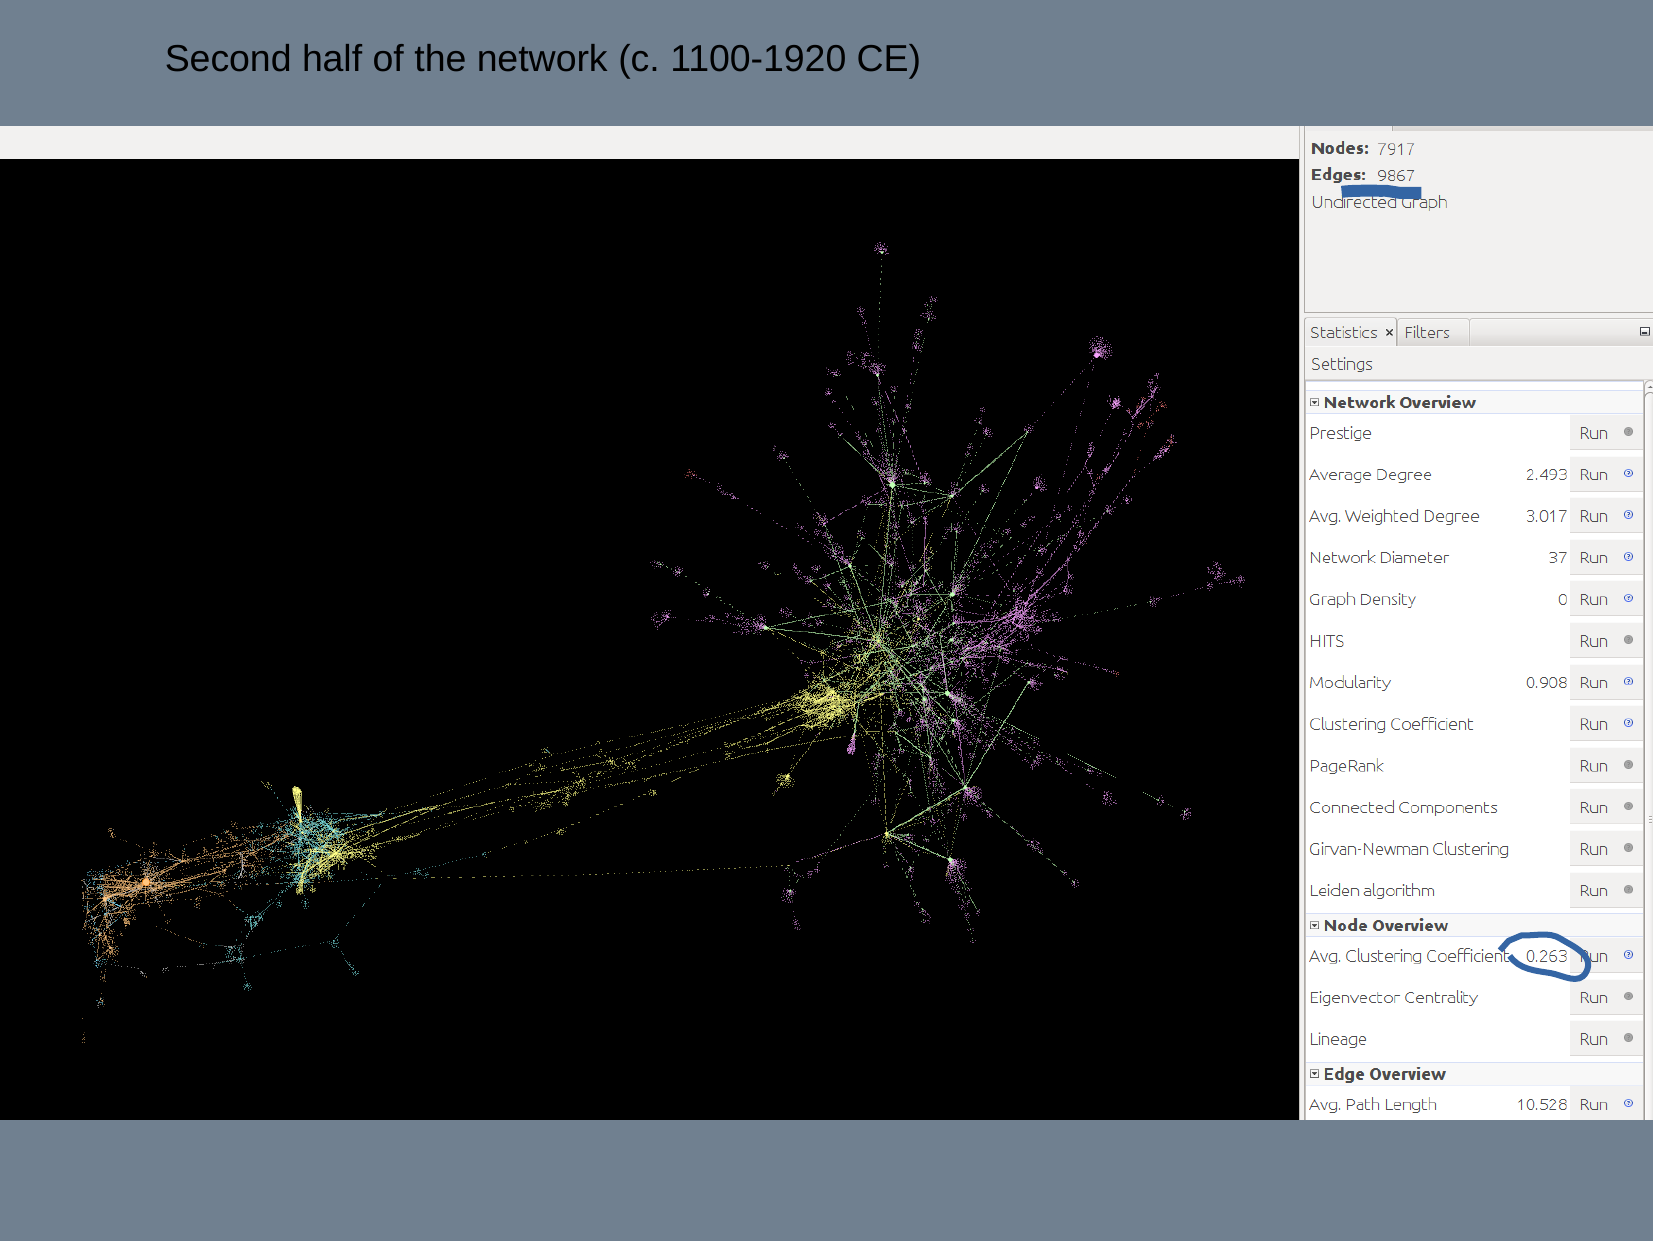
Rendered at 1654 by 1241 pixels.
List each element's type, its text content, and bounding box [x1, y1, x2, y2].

text_box Second half of the network (c. 1100-1920 CE) [149, 30, 1410, 87]
picture [0, 126, 1653, 1120]
